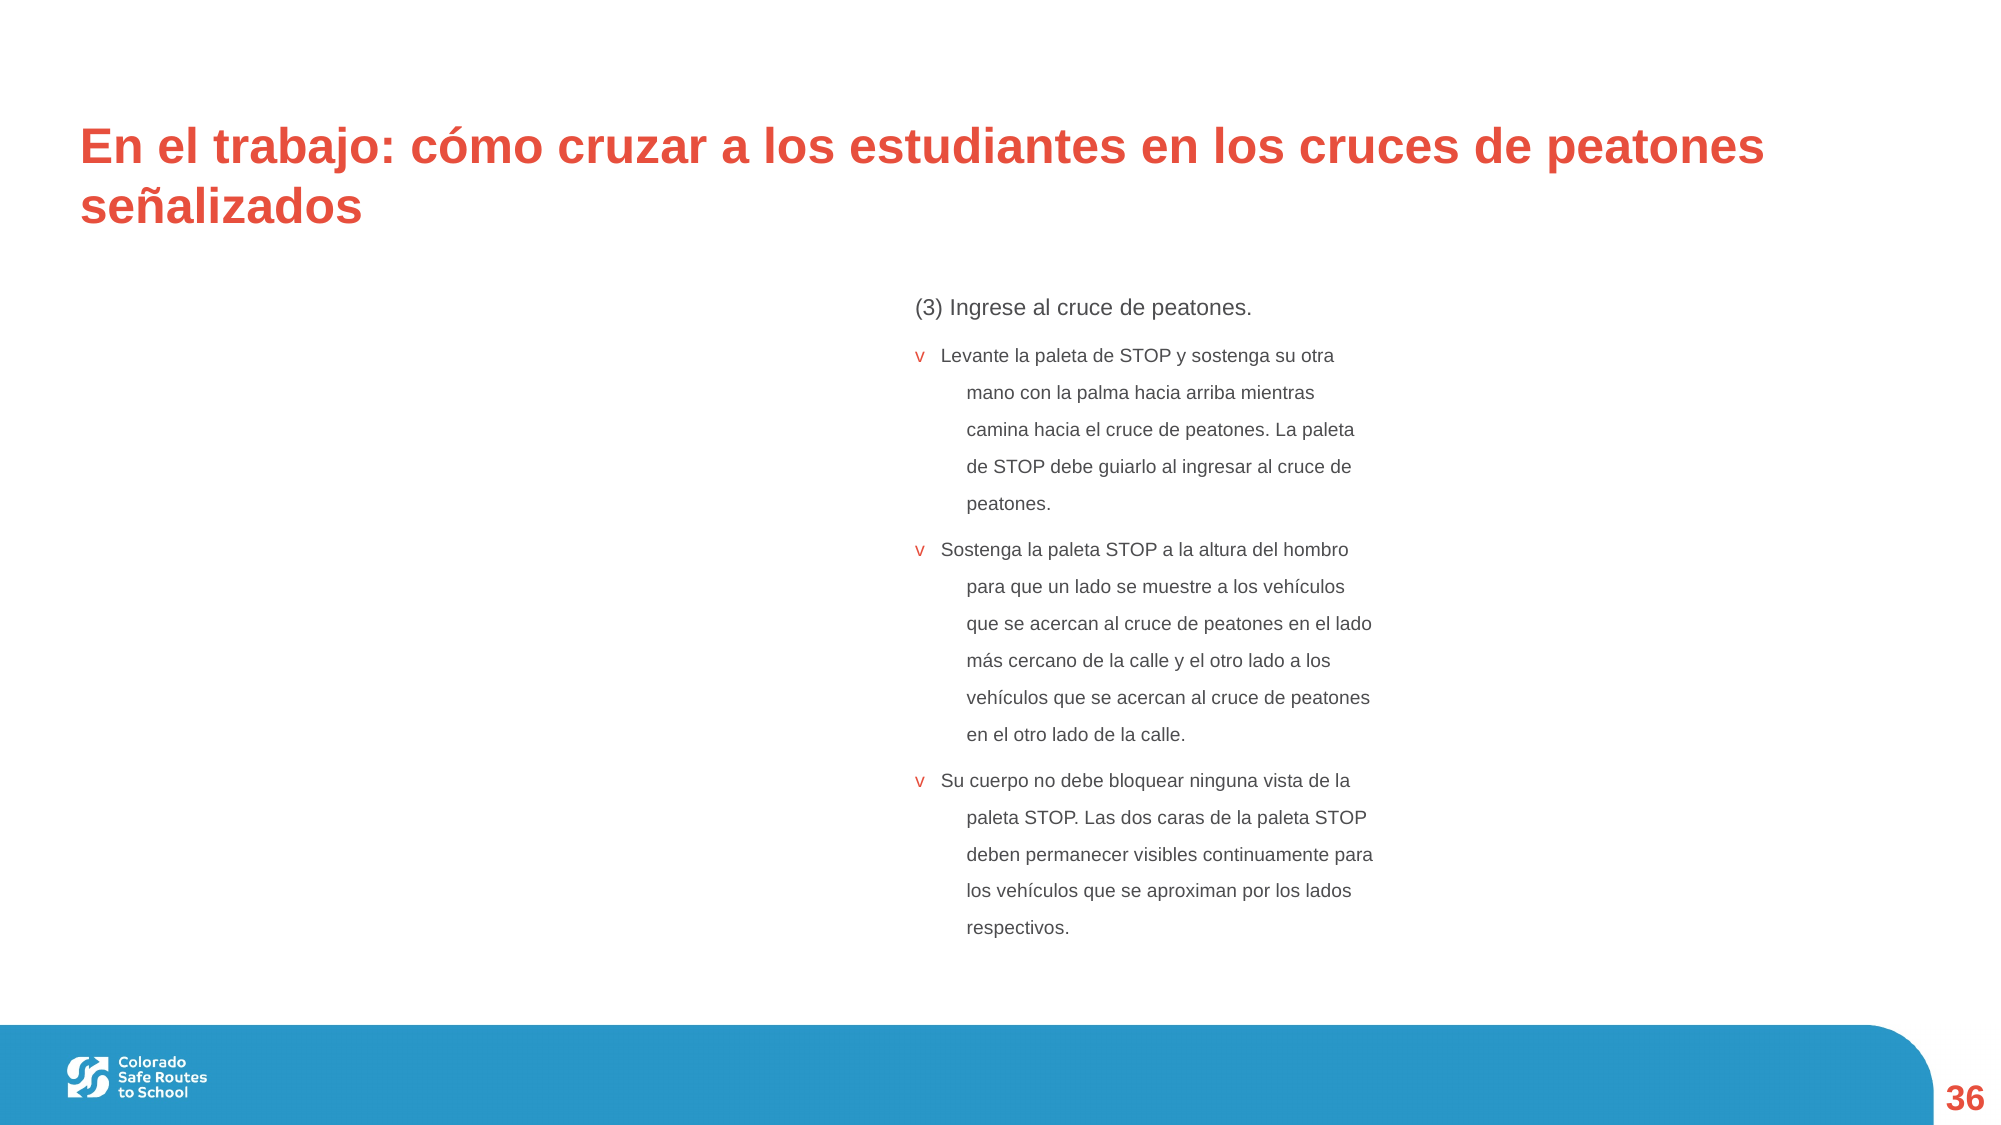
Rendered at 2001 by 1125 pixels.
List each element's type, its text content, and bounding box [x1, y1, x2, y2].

list (3) Ingrese al cruce de peatones. Levante la paleta de STOP y sostenga su otra mano con la palma hacia arriba mientras camina hacia el cruce de peatones. La paleta de STOP debe guiarlo al ingresar al cruce de peatones. Sostenga la paleta STOP a la altura del hombro para que un lado se muestre a los vehículos que se acercan al cruce de peatones en el lado más cercano de la calle y el otro lado a los vehículos que se acercan al cruce de peatones en el otro lado de la calle. Su cuerpo no debe bloquear ninguna vista de la paleta STOP. Las dos caras de la paleta STOP deben permanecer visibles continuamente para los vehículos que se aproximan por los lados respectivos. [94, 268, 1906, 1000]
text_box En el trabajo: cómo cruzar a los estudiantes en los cruces de peatones señalizados [64, 106, 1906, 204]
text_box 36 [1918, 1006, 2000, 1125]
